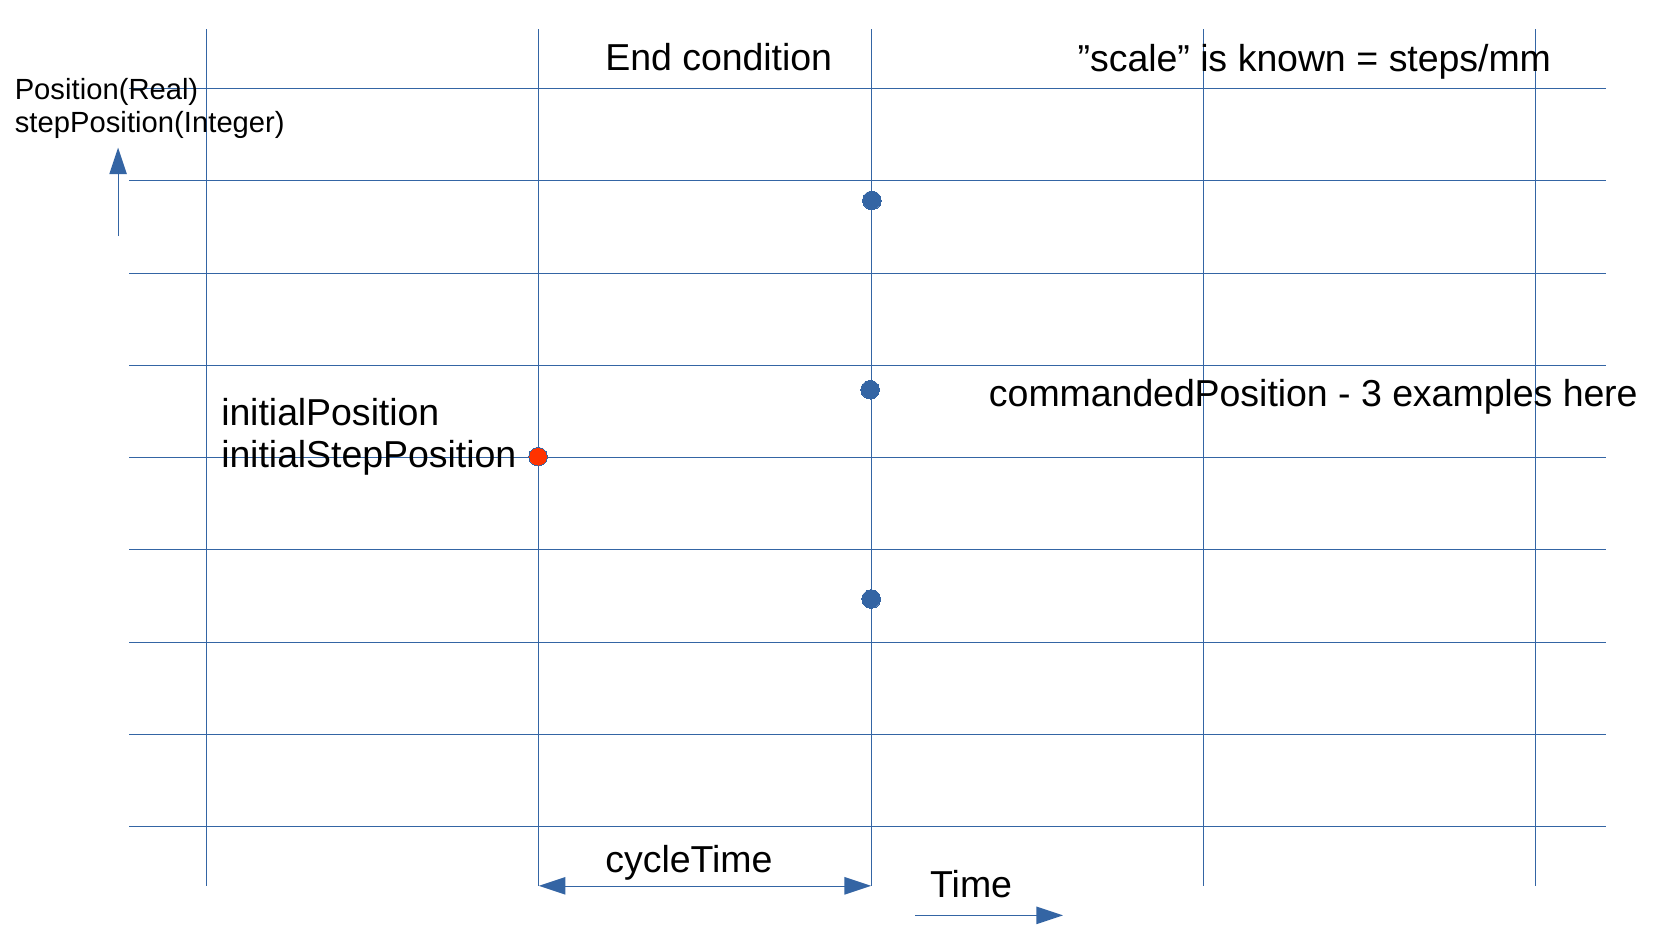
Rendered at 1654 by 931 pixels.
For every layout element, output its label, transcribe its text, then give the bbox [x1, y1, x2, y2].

text_box ”scale” is known = steps/mm [1062, 29, 1625, 129]
text_box End condition [590, 29, 1004, 87]
text_box Time [915, 856, 1034, 916]
text_box [861, 589, 881, 609]
text_box initialPosition initialStepPosition [206, 383, 591, 525]
text_box [860, 380, 880, 400]
text_box commandedPosition - 3 examples here [974, 365, 1654, 507]
text_box cycleTime [590, 831, 827, 886]
text_box [862, 190, 882, 210]
text_box Position(Real) stepPosition(Integer) [0, 65, 325, 207]
